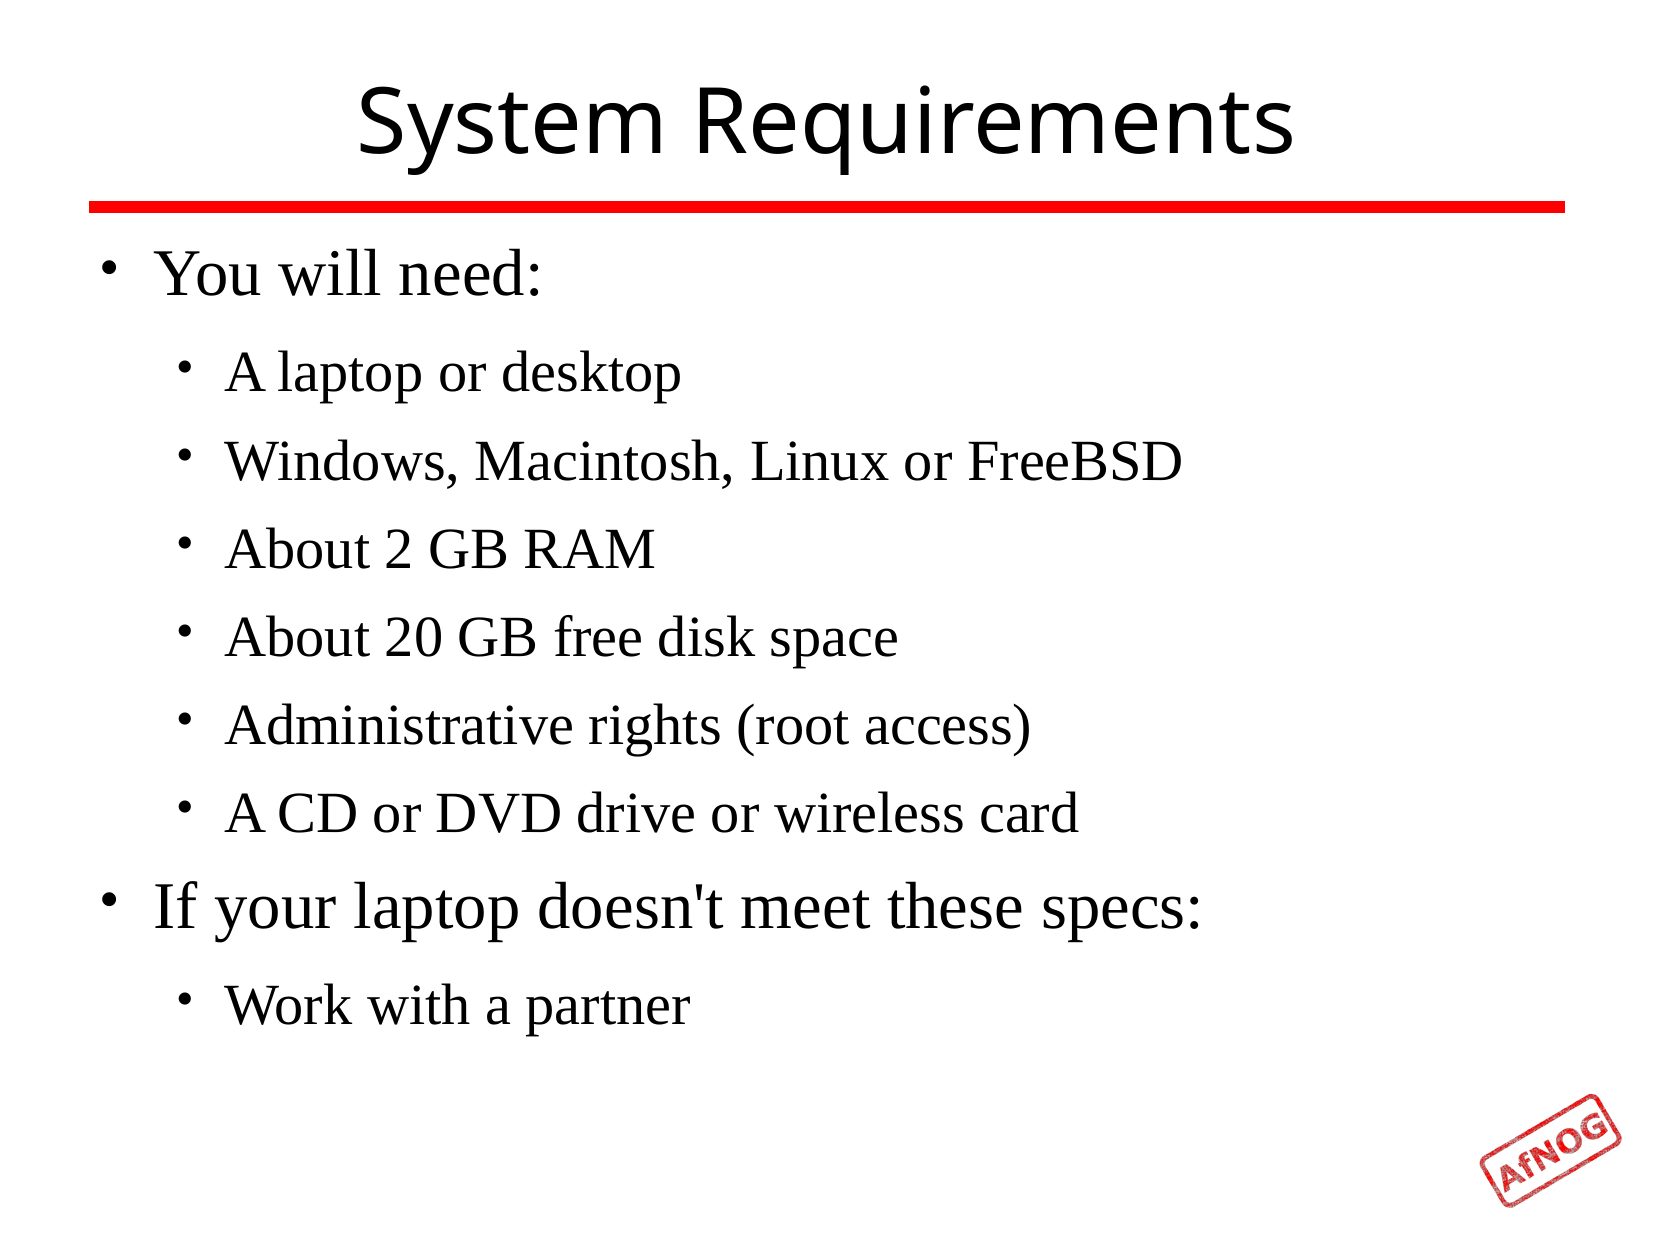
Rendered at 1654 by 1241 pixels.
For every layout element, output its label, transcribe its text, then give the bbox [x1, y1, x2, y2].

list You will need: A laptop or desktop Windows, Macintosh, Linux or FreeBSD About 2 GB RAM About 20 GB free disk space Administrative rights (root access) A CD or DVD drive or wireless card If your laptop doesn't meet these specs: Work with a partner [82, 236, 1571, 1108]
title System Requirements [88, 36, 1565, 200]
picture [1476, 1090, 1625, 1211]
